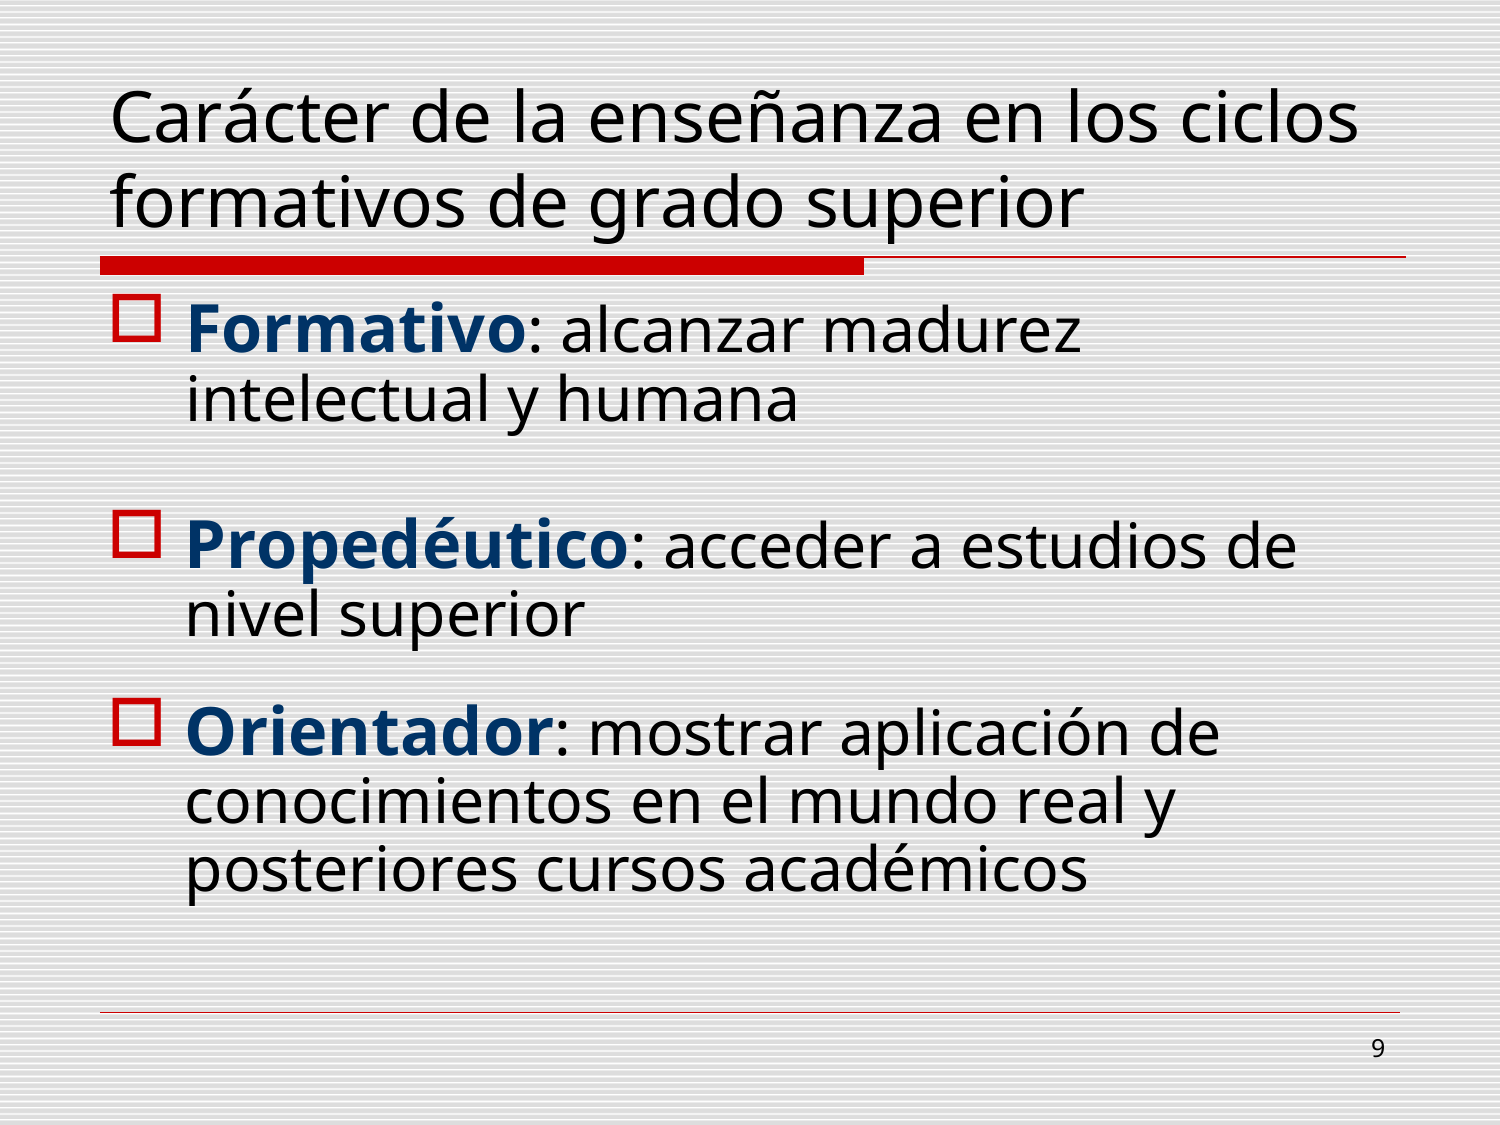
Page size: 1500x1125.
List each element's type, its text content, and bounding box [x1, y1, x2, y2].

list Formativo: alcanzar madurez intelectual y humana [92, 287, 1406, 412]
text_box Orientador: mostrar aplicación de conocimientos en el mundo real y posteriores cursos académicos [92, 600, 1406, 913]
text_box Propedéutico: acceder a estudios de nivel superior [92, 412, 1406, 600]
text_box <número> [1074, 1024, 1401, 1103]
picture [0, 0, 1500, 1125]
title Carácter de la enseñanza en los ciclos formativos de grado superior [94, 49, 1407, 250]
